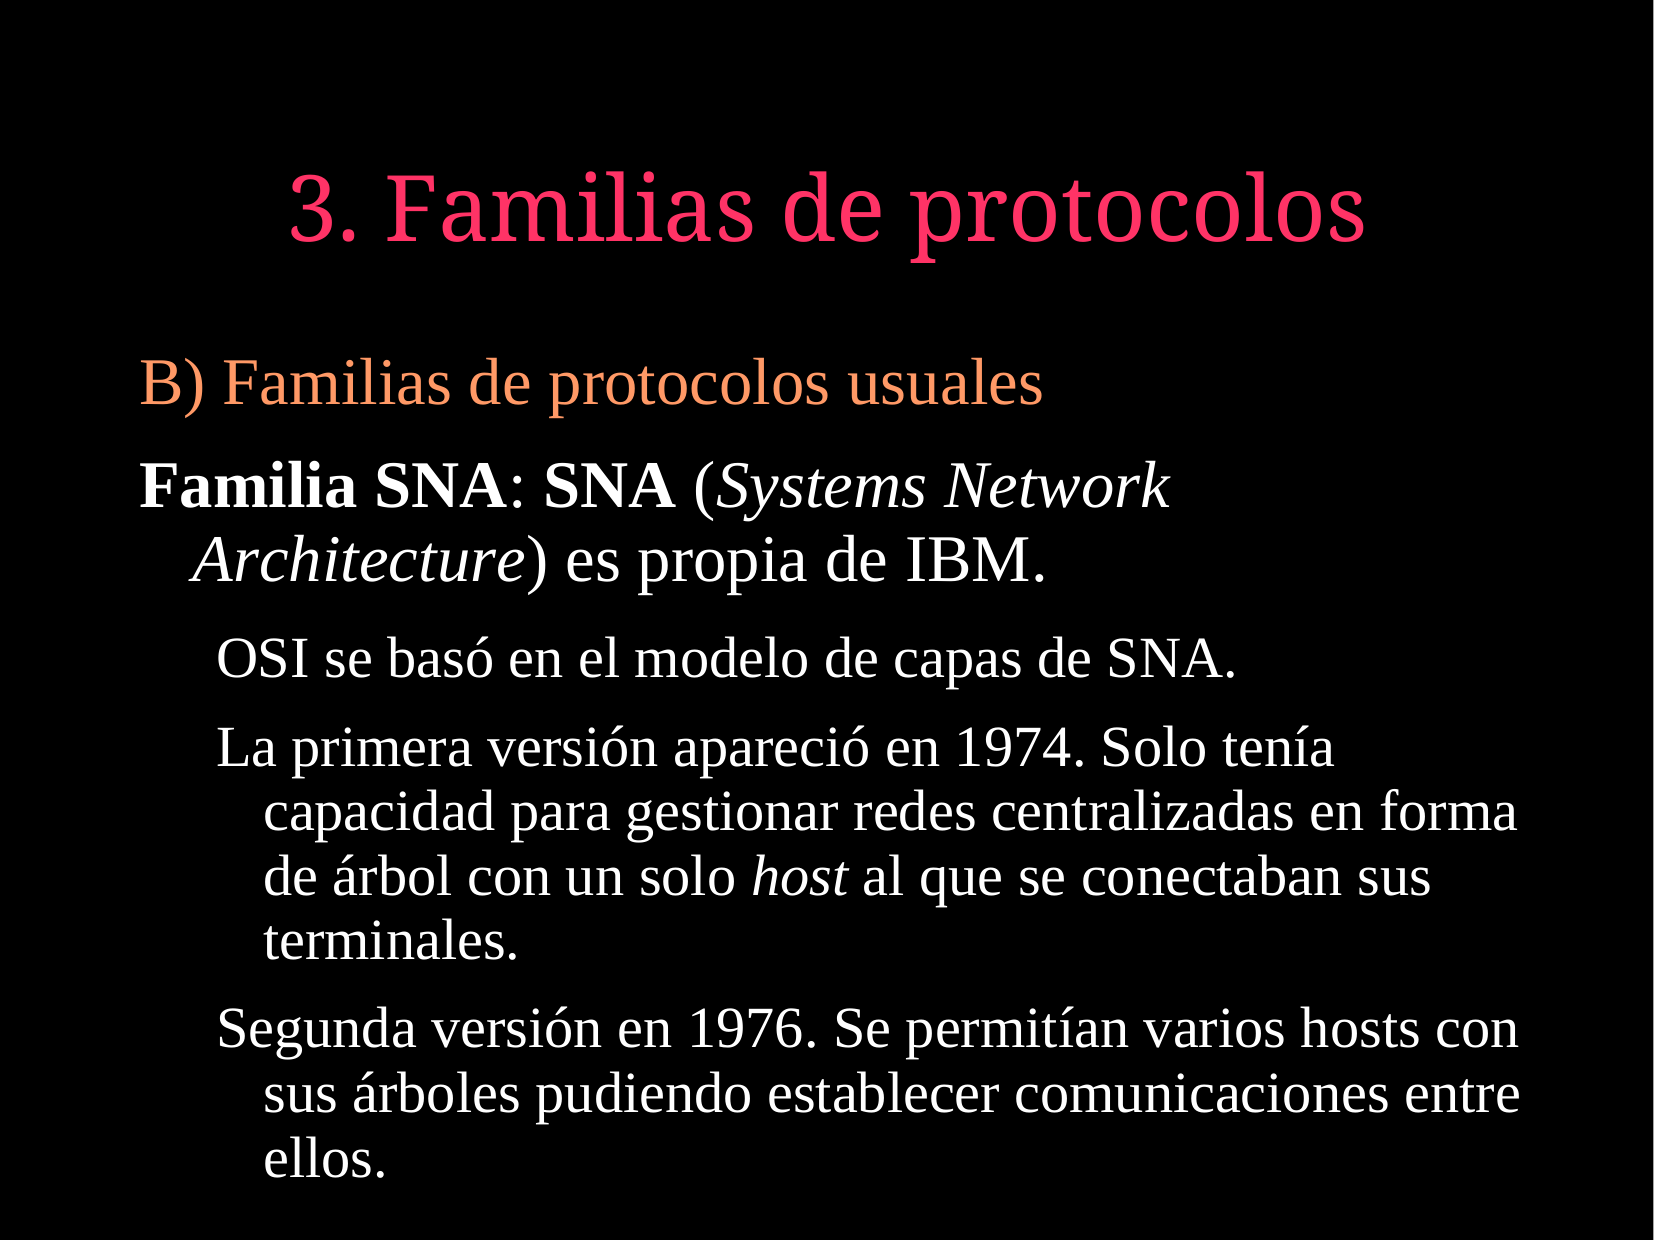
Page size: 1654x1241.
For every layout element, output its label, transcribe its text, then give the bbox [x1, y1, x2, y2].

title 3. Familias de protocolos [121, 102, 1534, 311]
list B) Familias de protocolos usuales Familia SNA: SNA (Systems Network Architecture) es propia de IBM. OSI se basó en el modelo de capas de SNA. La primera versión apareció en 1974. Solo tenía capacidad para gestionar redes centralizadas en forma de árbol con un solo host al que se conectaban sus terminales. Segunda versión en 1976. Se permitían varios hosts con sus árboles pudiendo establecer comunicaciones entre ellos. [121, 344, 1534, 1198]
